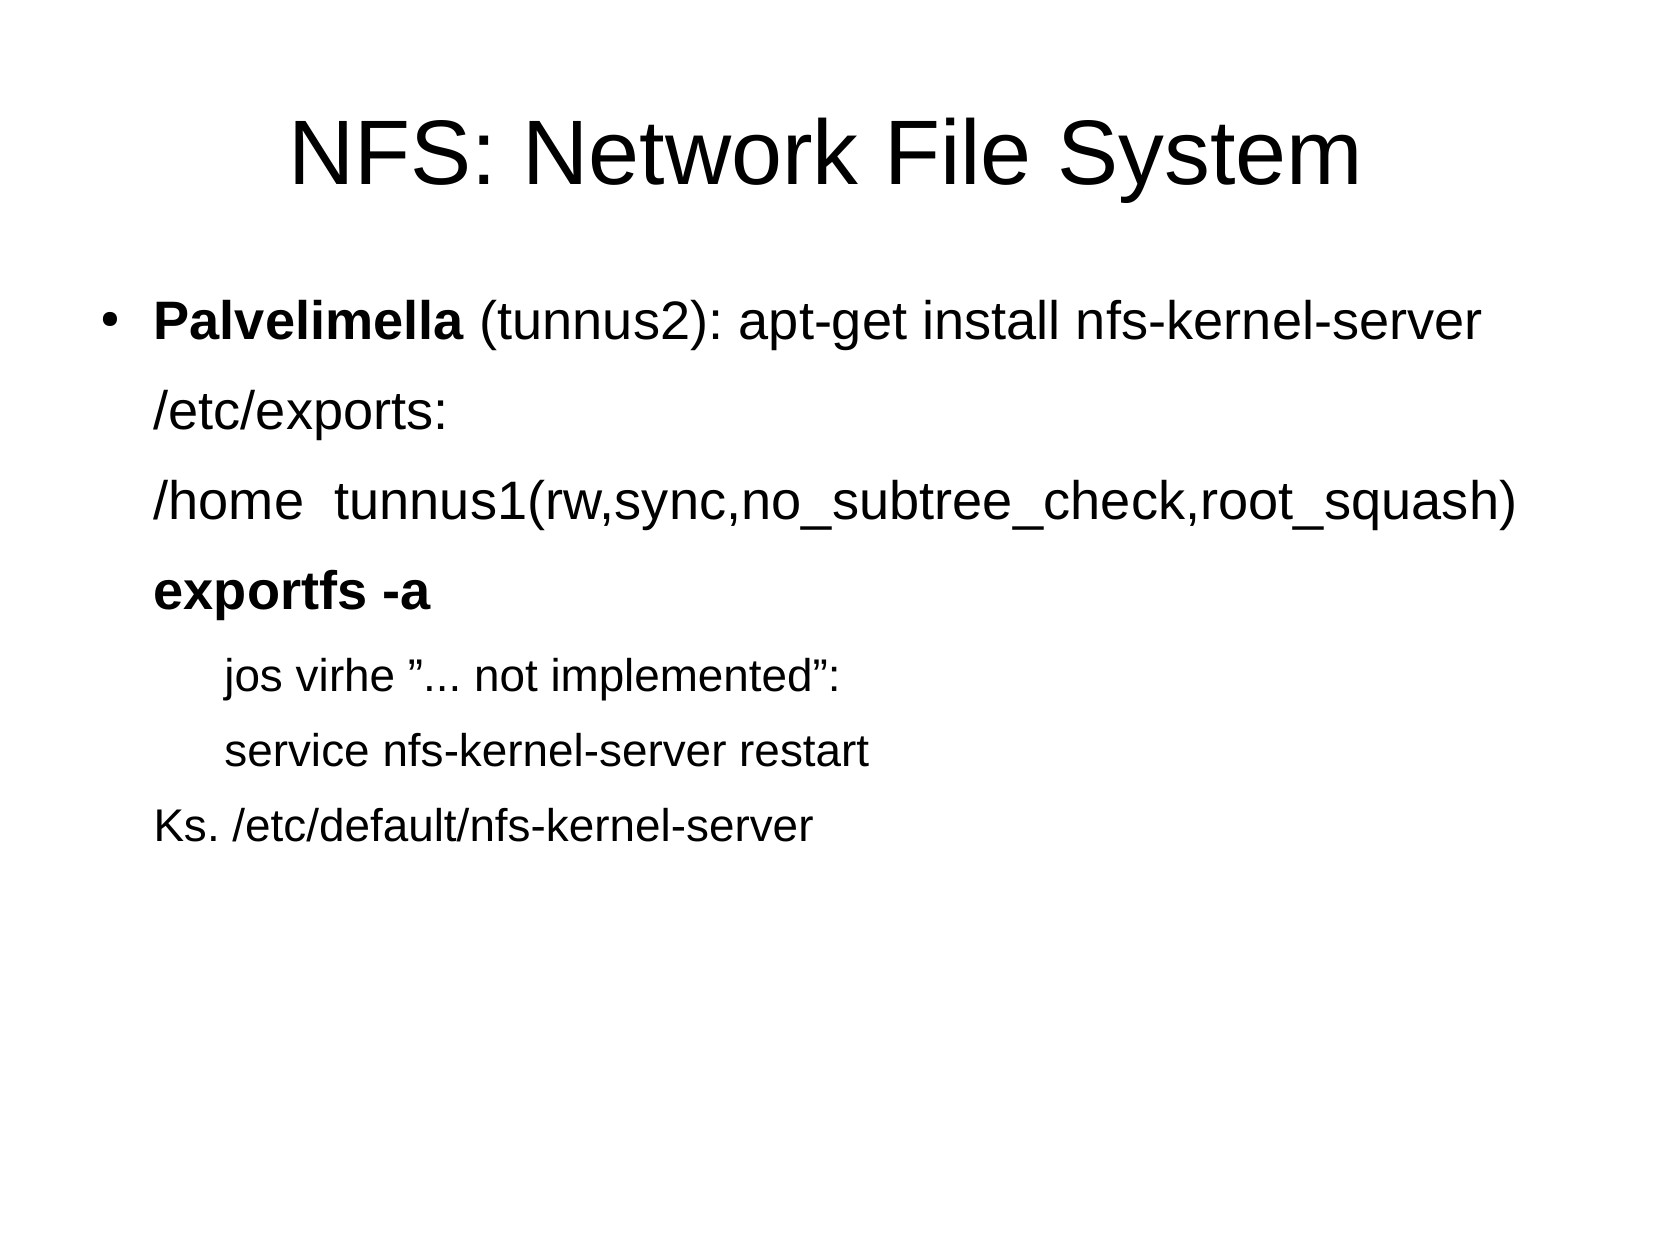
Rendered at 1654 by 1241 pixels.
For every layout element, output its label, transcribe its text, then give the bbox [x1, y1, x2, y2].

title NFS: Network File System [82, 49, 1571, 257]
list Palvelimella (tunnus2): apt-get install nfs-kernel-server /etc/exports: /home tunnus1(rw,sync,no_subtree_check,root_squash) exportfs -a jos virhe ”... not implemented”: service nfs-kernel-server restart Ks. /etc/default/nfs-kernel-server [82, 290, 1571, 1010]
